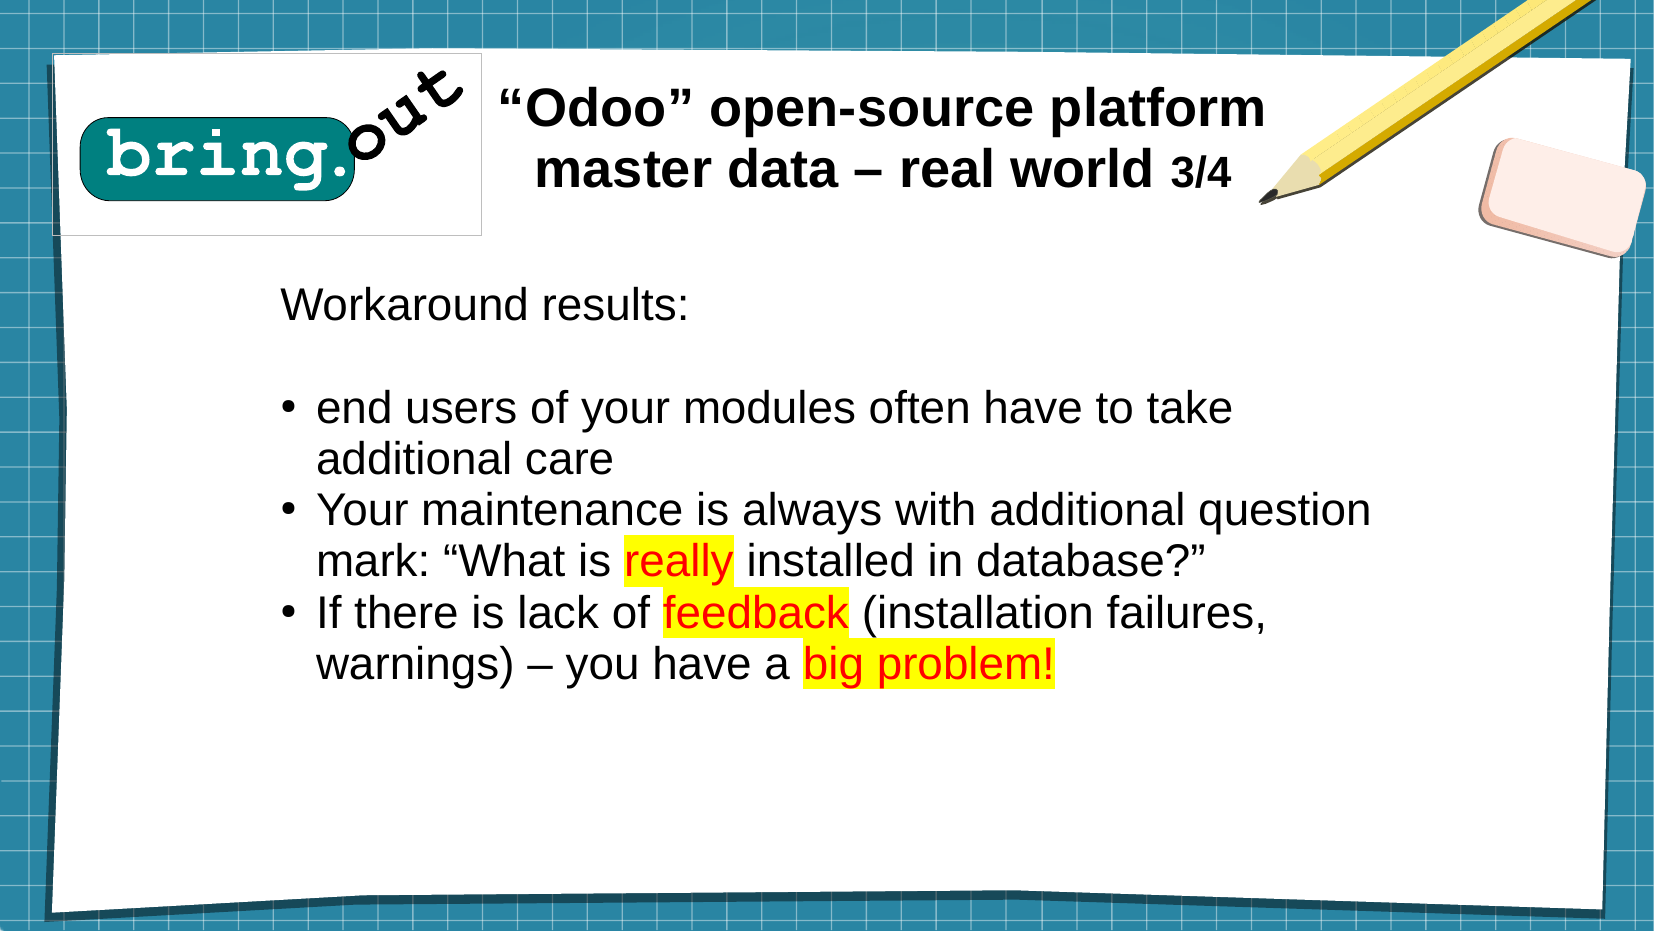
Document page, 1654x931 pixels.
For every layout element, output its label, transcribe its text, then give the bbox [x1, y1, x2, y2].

title “Odoo” open-source platform master data – real world 3/4 [484, 8, 1282, 269]
picture [51, 53, 483, 237]
text_box Workaround results: end users of your modules often have to take additional care Your maintenance is always with additional question mark: “What is really installed in database?” If there is lack of feedback (installation failures, warnings) – you have a big problem! [265, 271, 1418, 884]
